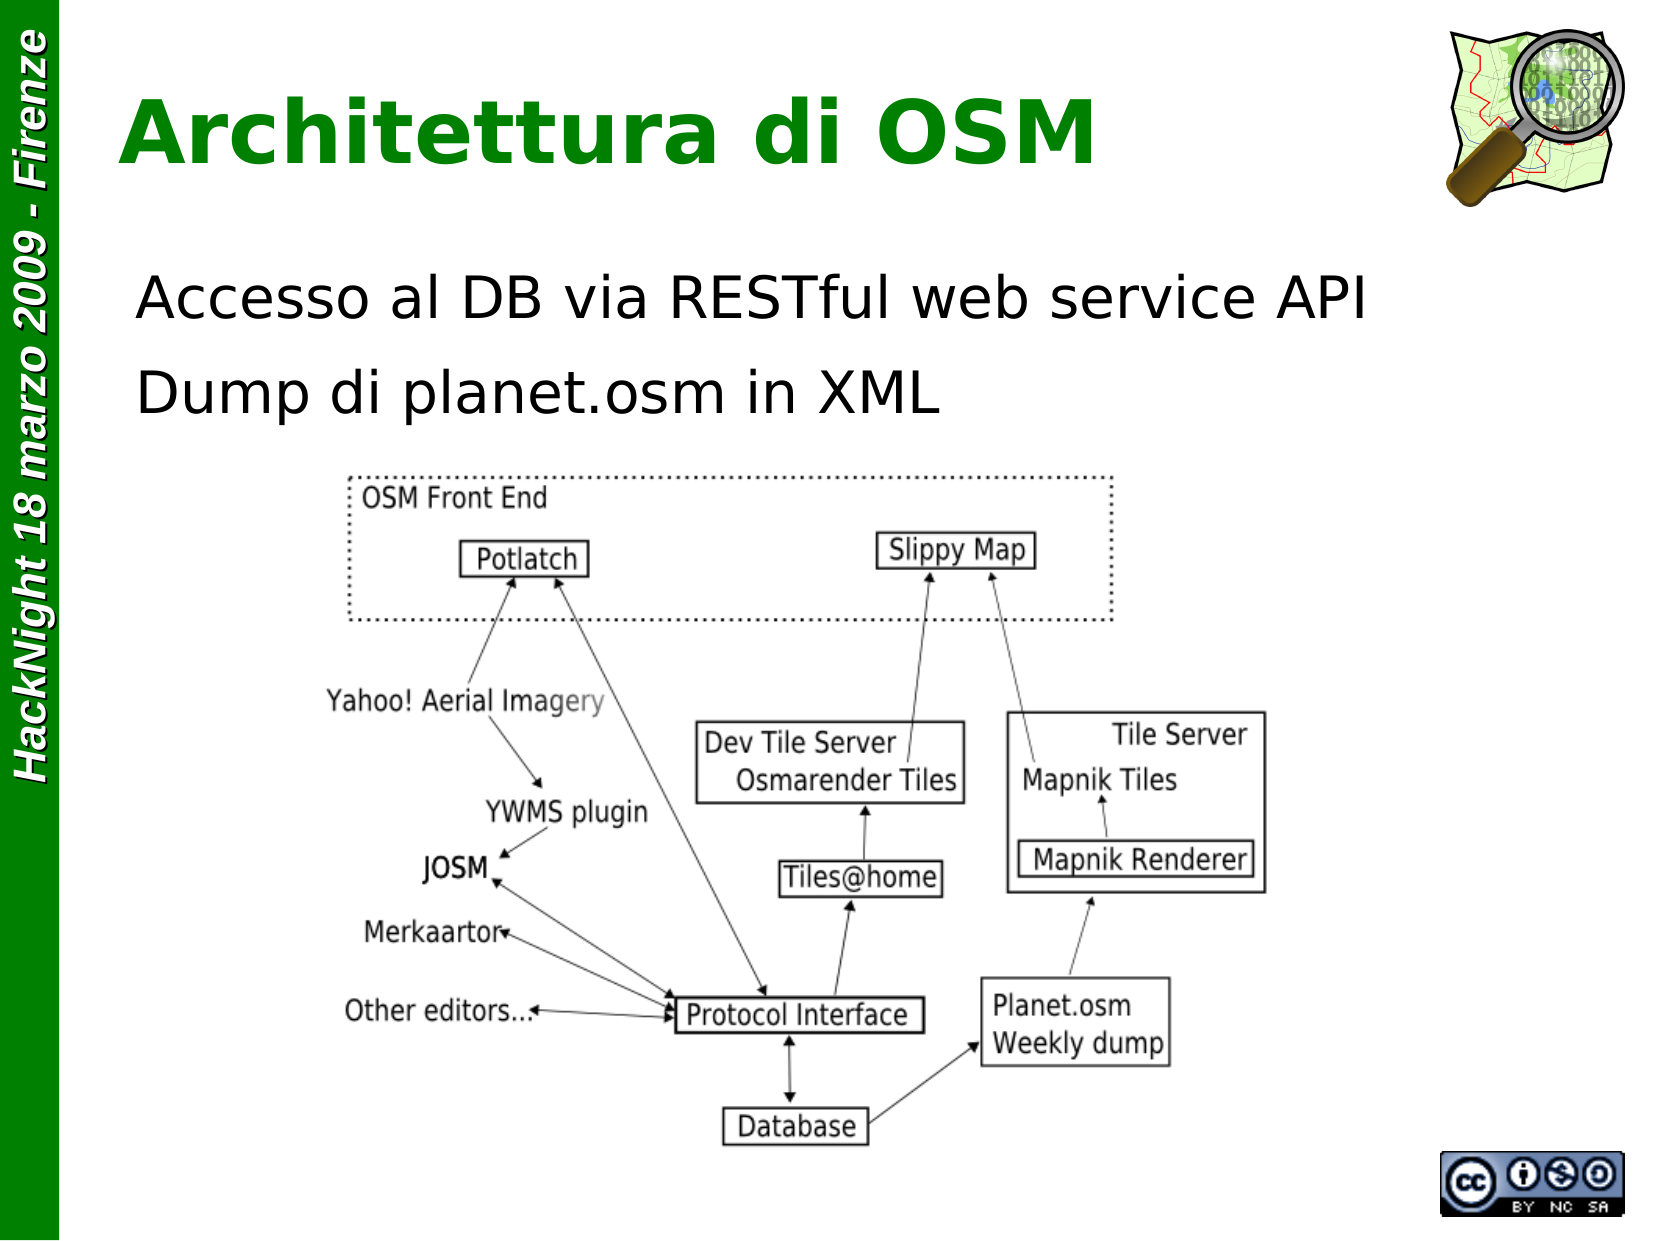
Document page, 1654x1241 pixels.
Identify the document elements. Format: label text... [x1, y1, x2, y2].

picture [1440, 1151, 1625, 1217]
title Architettura di OSM [118, 36, 1394, 229]
picture [321, 473, 1270, 1152]
picture [1446, 29, 1625, 207]
list Accesso al DB via RESTful web service API Dump di planet.osm in XML [118, 264, 1565, 428]
